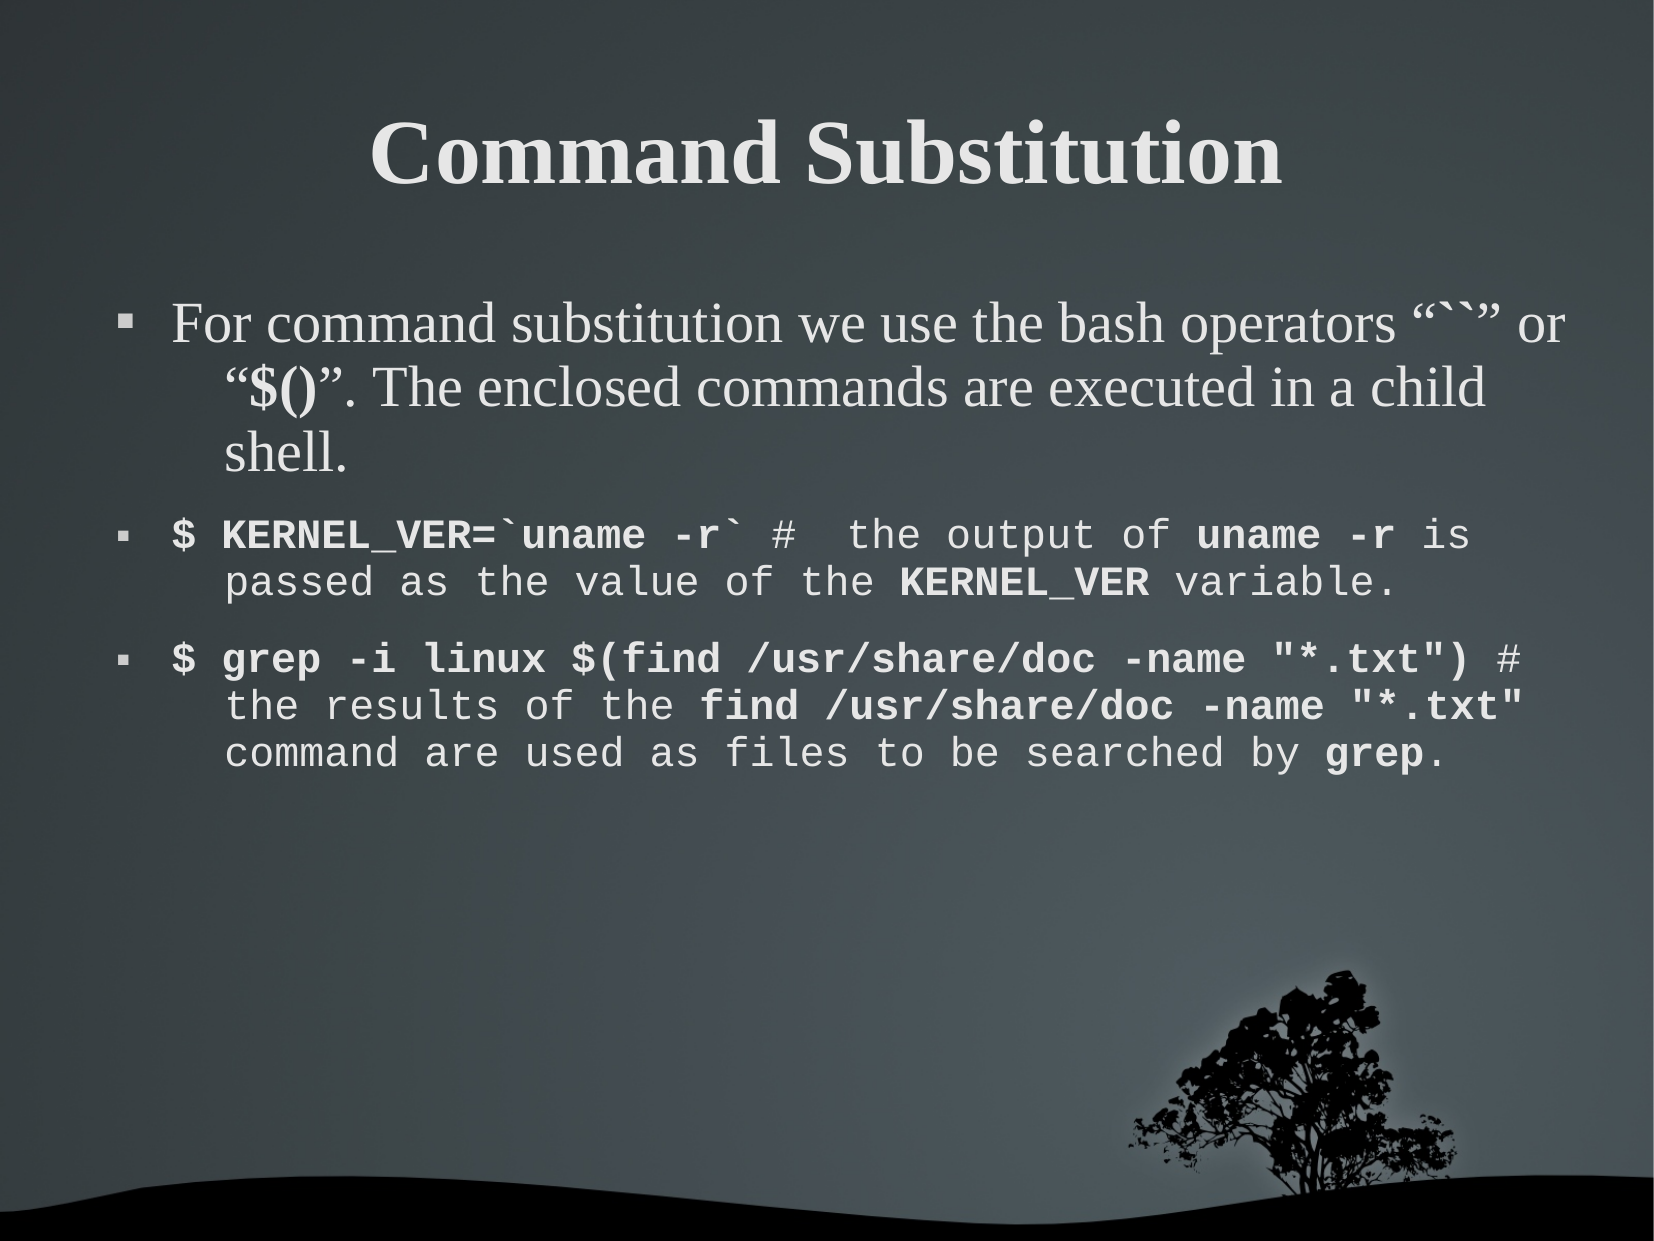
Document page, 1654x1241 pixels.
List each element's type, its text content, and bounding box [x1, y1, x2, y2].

picture [0, 0, 1654, 1241]
title Command Substitution [82, 33, 1571, 273]
list For command substitution we use the bash operators “``” or “$()”. The enclosed commands are executed in a child shell. $ KERNEL_VER=`uname -r` # the output of uname -r is passed as the value of the KERNEL_VER variable. $ grep -i linux $(find /usr/share/doc -name "*.txt") # the results of the find /usr/share/doc -name "*.txt" command are used as files to be searched by grep. [82, 290, 1571, 1109]
